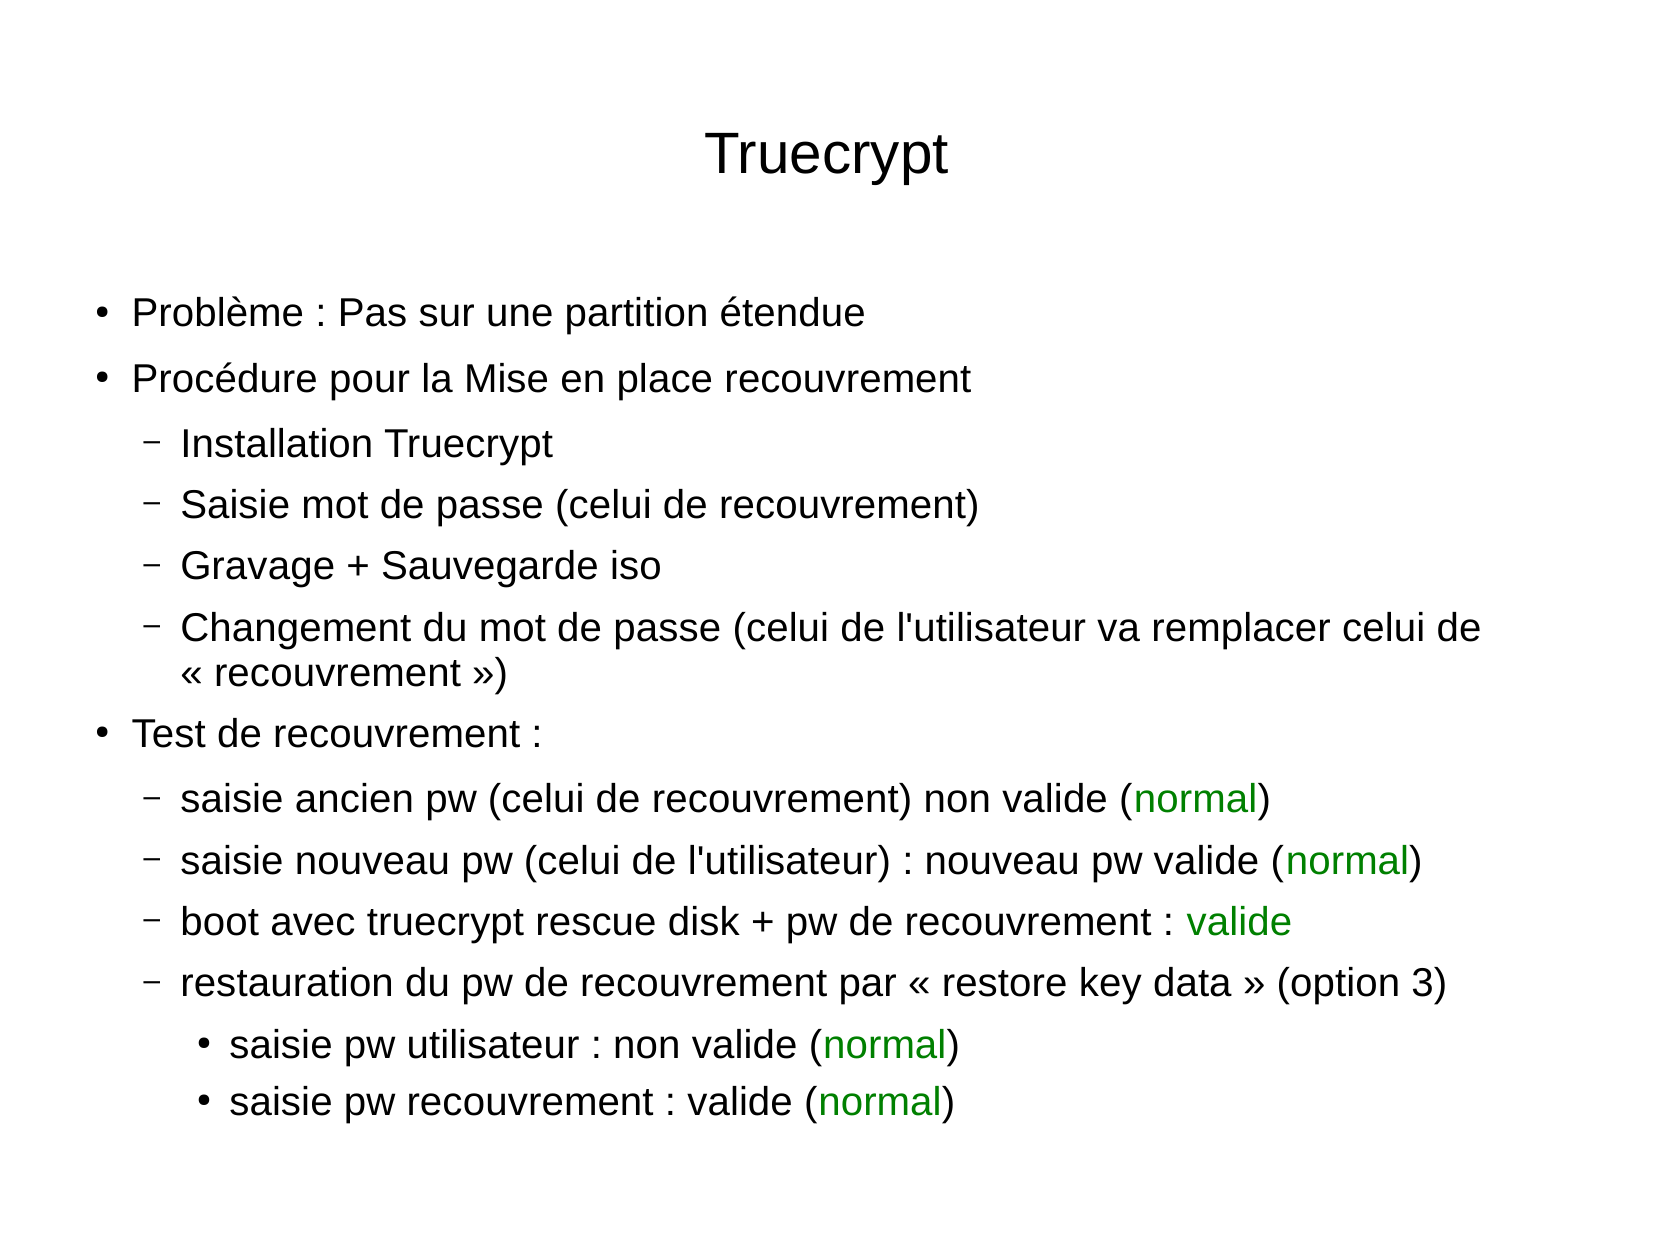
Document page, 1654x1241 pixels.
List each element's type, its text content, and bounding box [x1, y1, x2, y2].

list Problème : Pas sur une partition étendue Procédure pour la Mise en place recouvrement Installation Truecrypt Saisie mot de passe (celui de recouvrement) Gravage + Sauvegarde iso Changement du mot de passe (celui de l'utilisateur va remplacer celui de « recouvrement ») Test de recouvrement : saisie ancien pw (celui de recouvrement) non valide (normal) saisie nouveau pw (celui de l'utilisateur) : nouveau pw valide (normal) boot avec truecrypt rescue disk + pw de recouvrement : valide restauration du pw de recouvrement par « restore key data » (option 3) saisie pw utilisateur : non valide (normal) saisie pw recouvrement : valide (normal) [82, 290, 1538, 1146]
title Truecrypt [82, 49, 1571, 257]
